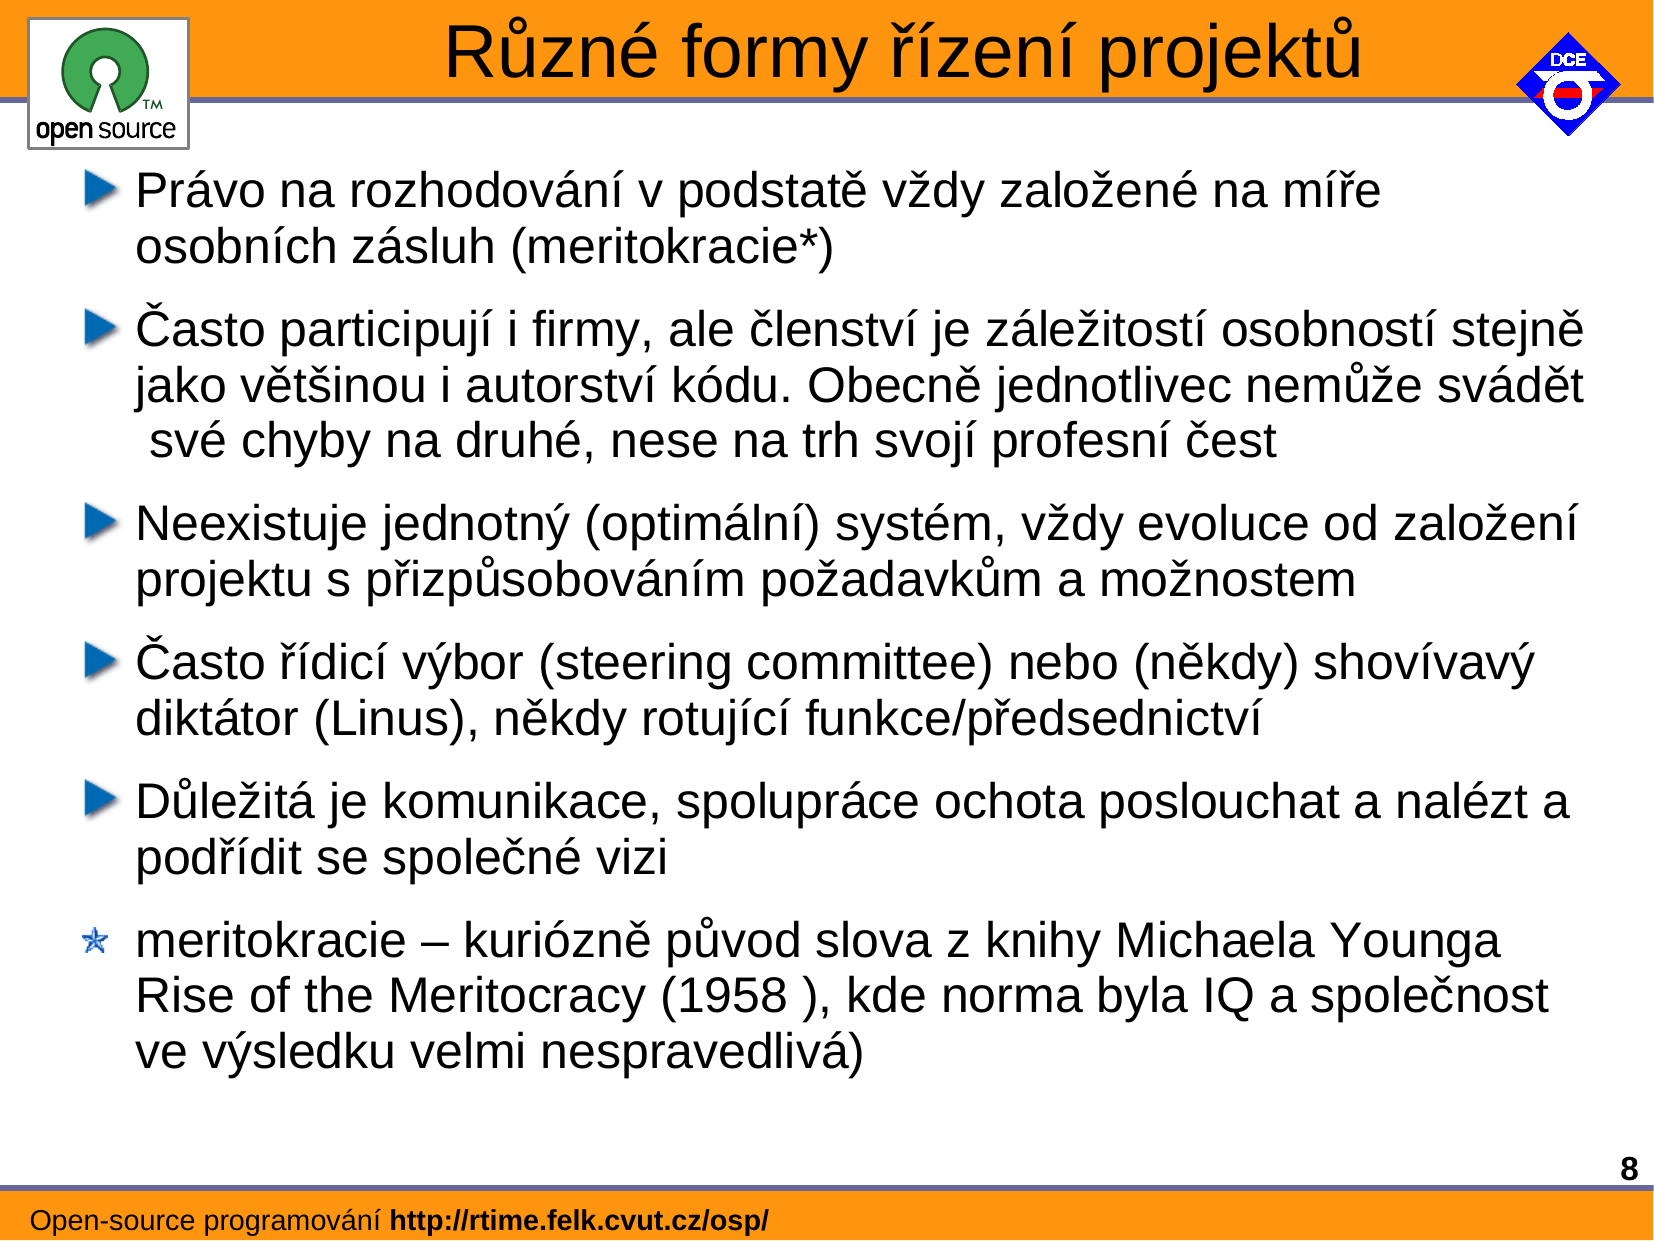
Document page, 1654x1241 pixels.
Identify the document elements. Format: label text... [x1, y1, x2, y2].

title Různé formy řízení projektů [178, 4, 1631, 98]
list Právo na rozhodování v podstatě vždy založené na míře osobních zásluh (meritokracie*) Často participují i firmy, ale členství je záležitostí osobností stejně jako většinou i autorství kódu. Obecně jednotlivec nemůže svádět své chyby na druhé, nese na trh svojí profesní čest Neexistuje jednotný (optimální) systém, vždy evoluce od založení projektu s přizpůsobováním požadavkům a možnostem Často řídicí výbor (steering committee) nebo (někdy) shovívavý diktátor (Linus), někdy rotující funkce/předsednictví Důležitá je komunikace, spolupráce ochota poslouchat a nalézt a podřídit se společné vizi meritokracie – kuriózně původ slova z knihy Michaela Younga Rise of the Meritocracy (1958 ), kde norma byla IQ a společnost ve výsledku velmi nespravedlivá) [64, 162, 1588, 1167]
